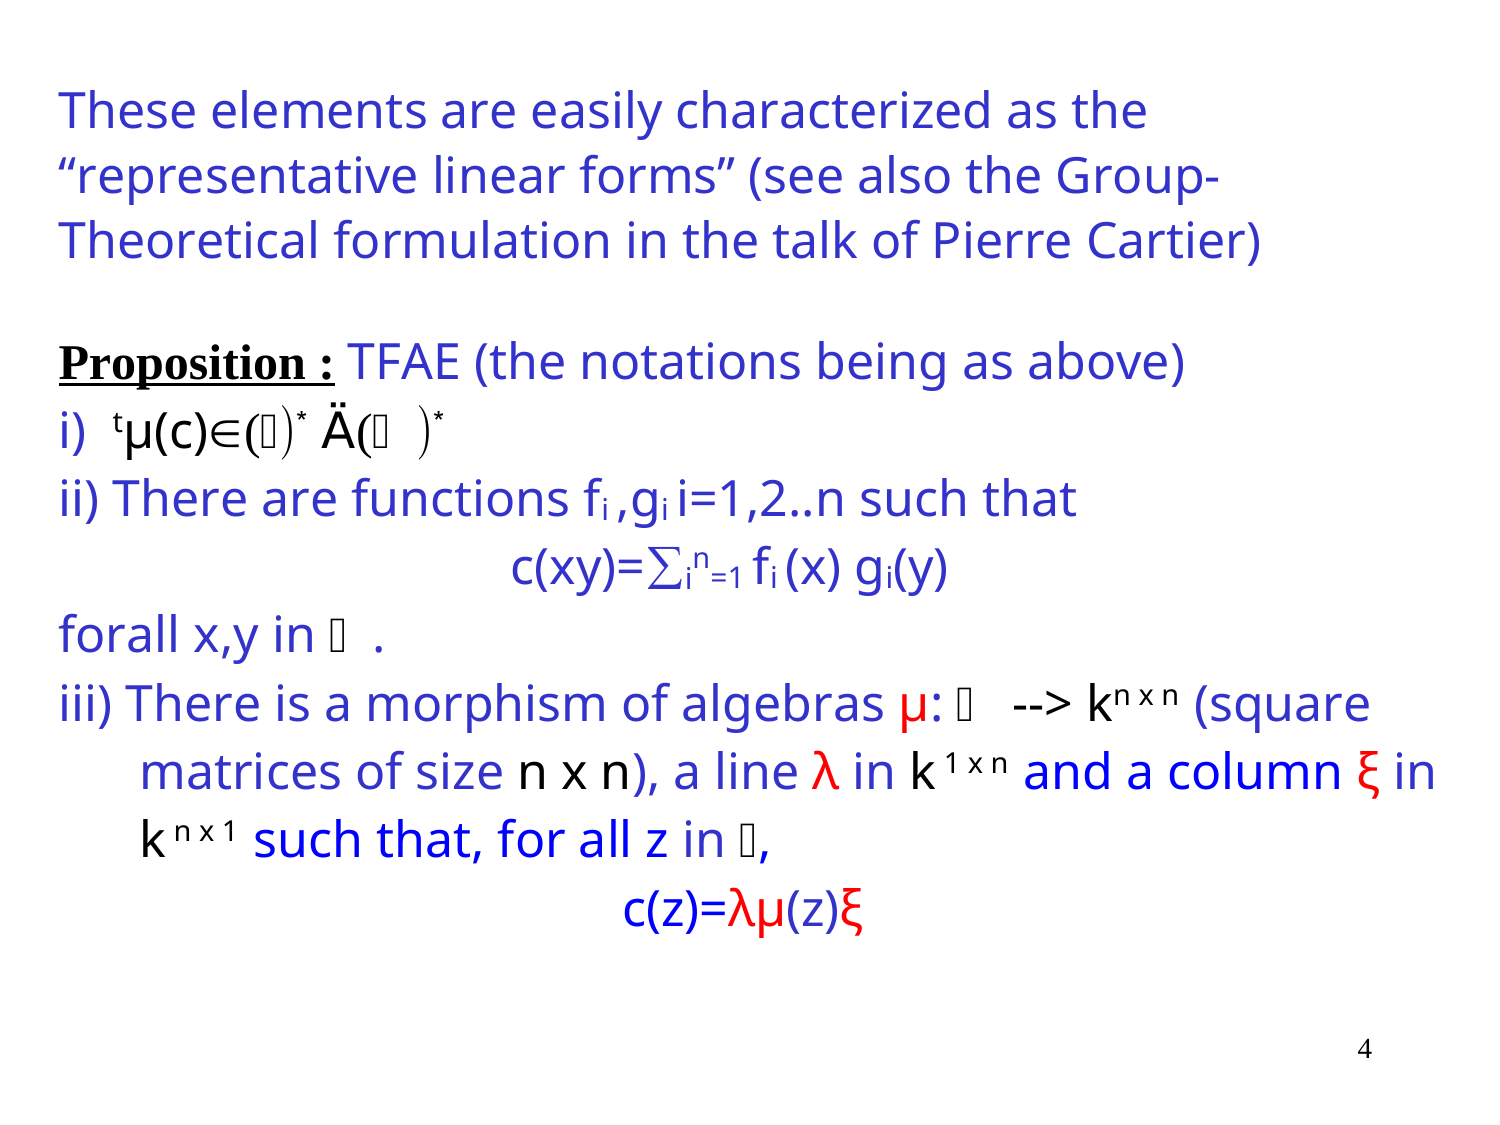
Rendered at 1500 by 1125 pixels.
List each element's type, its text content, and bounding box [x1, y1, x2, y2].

text_box These elements are easily characterized as the “representative linear forms” (see also the Group-Theoretical formulation in the talk of Pierre Cartier) Proposition : TFAE (the notations being as above) i) tµ(c)()* Ä( )* ii) There are functions fi ,gi i=1,2..n such that c(xy)=∑in=1 fi (x) gi(y) forall x,y in  . iii) There is a morphism of algebras μ:  --> kn x n (square matrices of size n x n), a line λ in k 1 x n and a column ξ in k n x 1 such that, for all z in , c(z)=λμ(z)ξ [43, 69, 1455, 1059]
